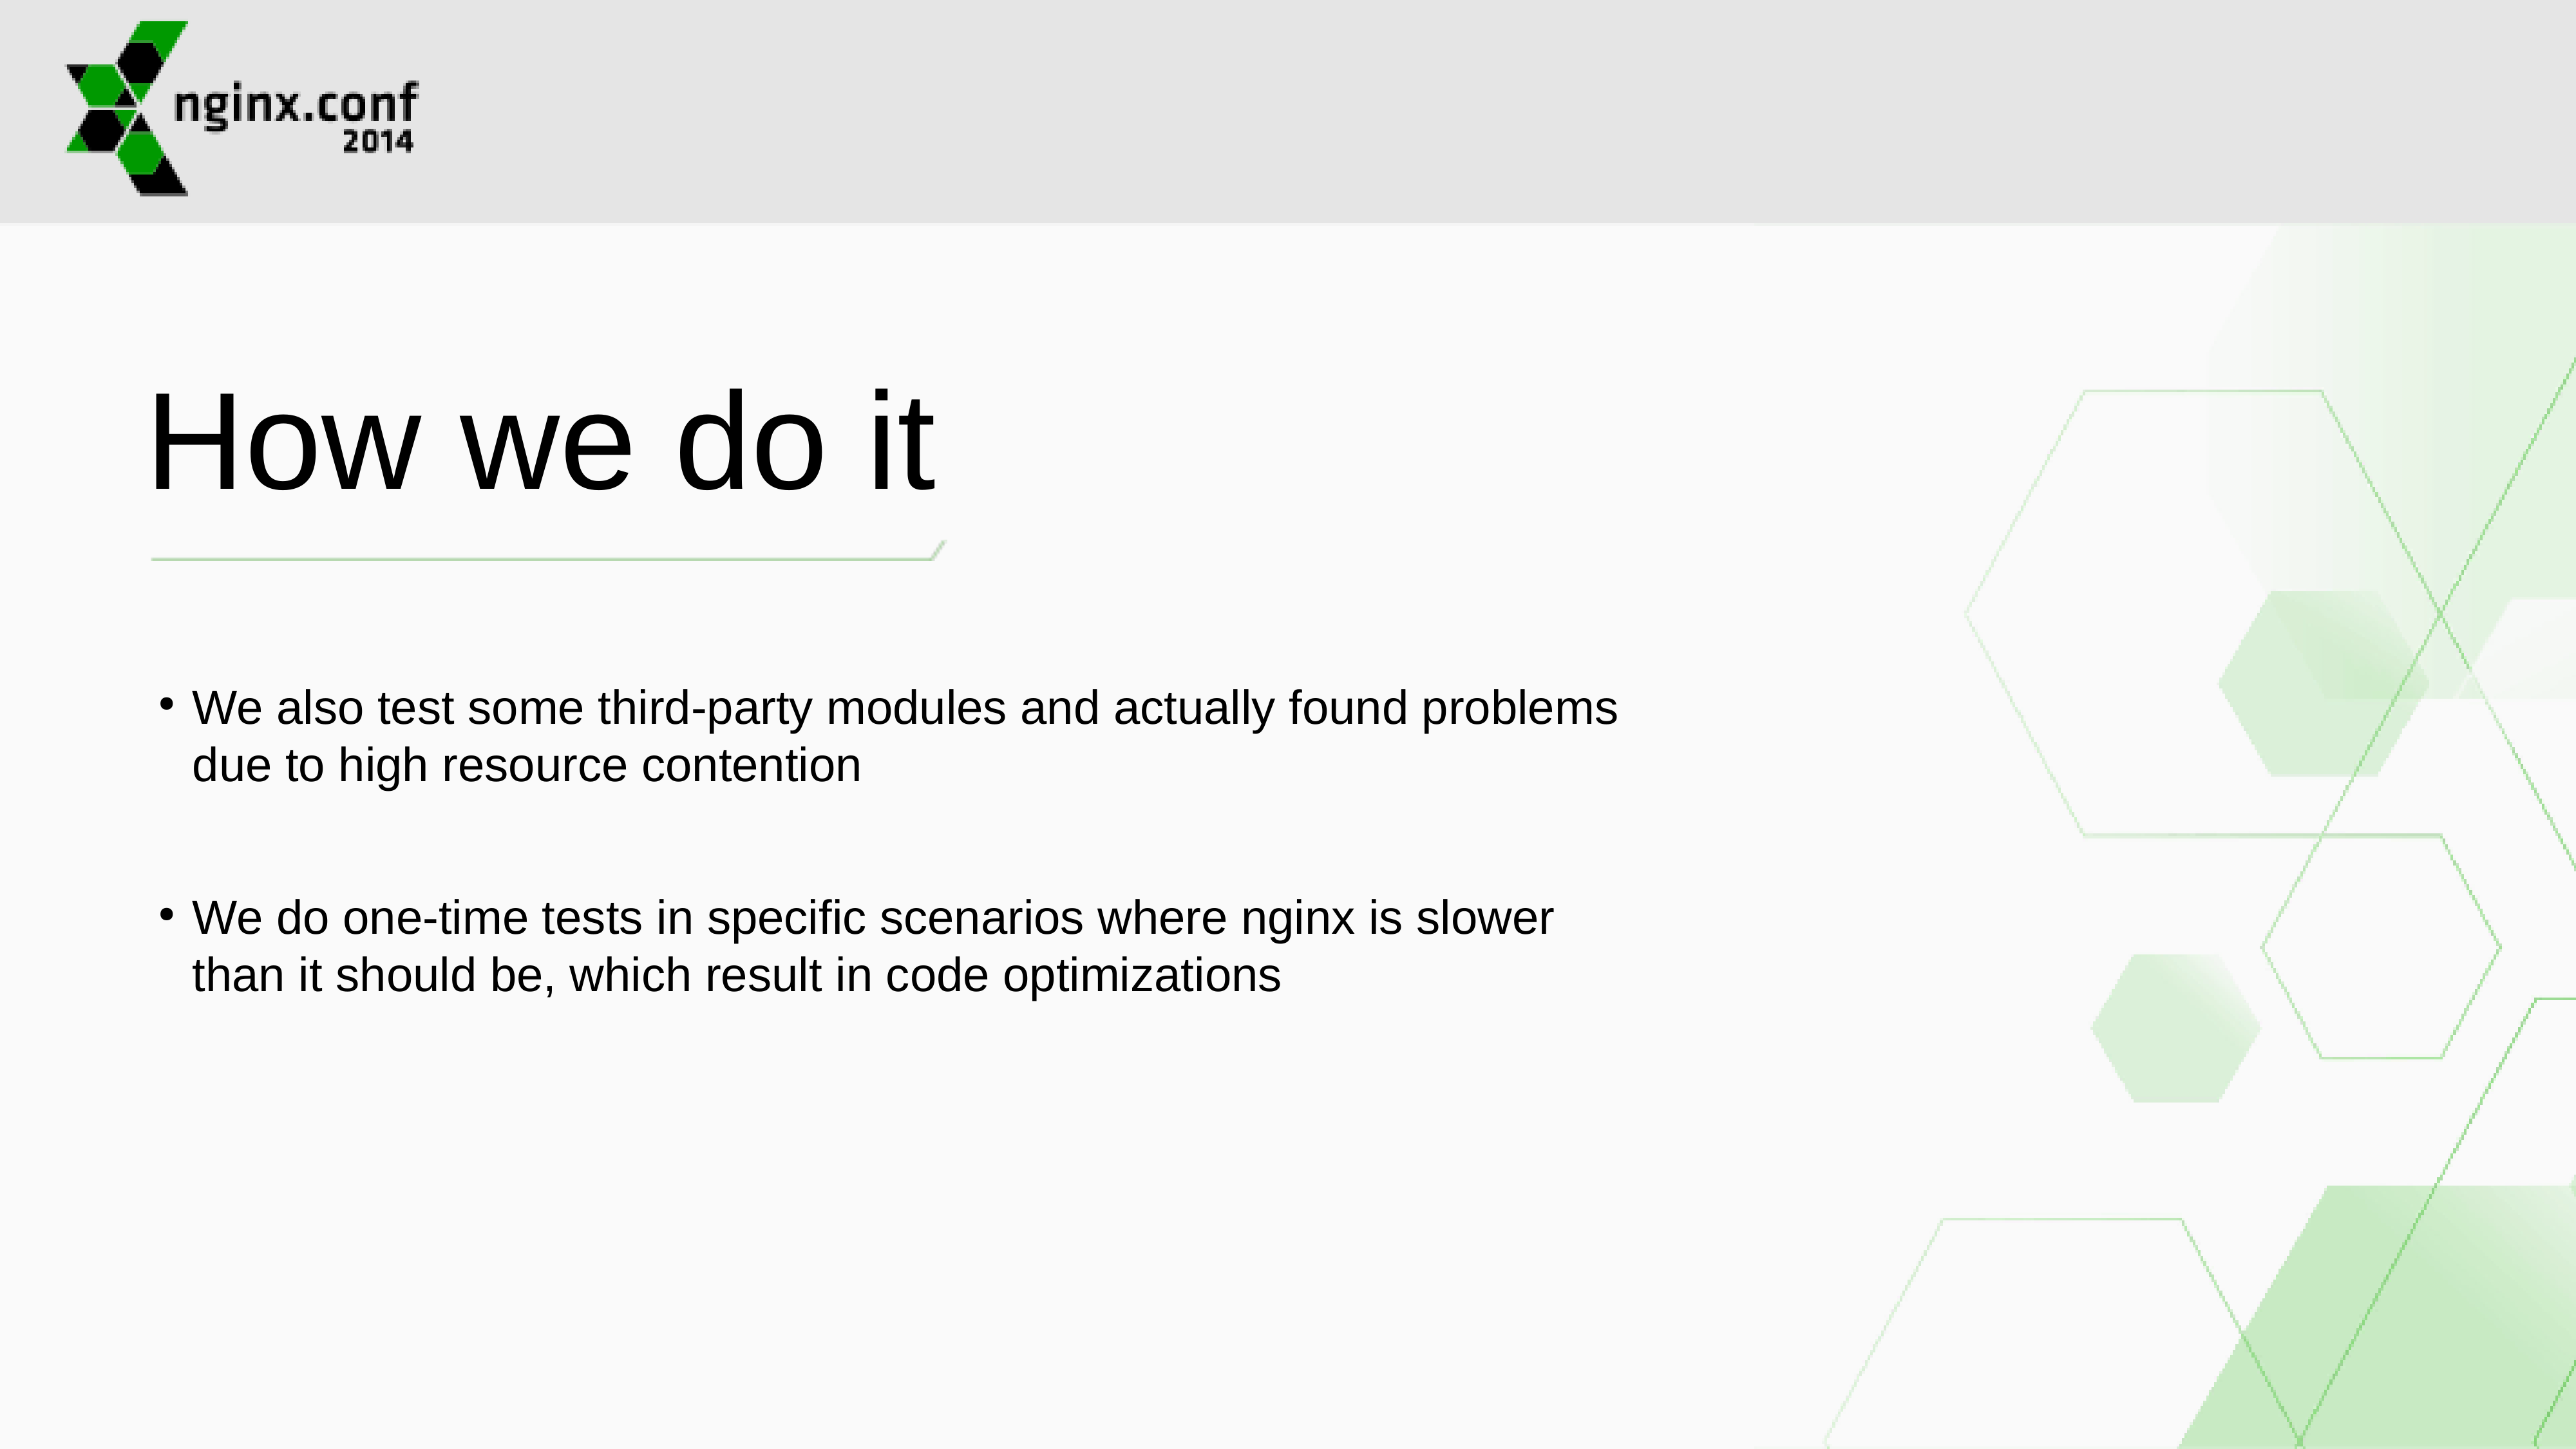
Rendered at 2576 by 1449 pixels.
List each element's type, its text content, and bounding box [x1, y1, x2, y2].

picture [0, 0, 2576, 1449]
title How we do it [145, 350, 1700, 584]
list We also test some third-party modules and actually found problems due to high resource contention We do one-time tests in specific scenarios where nginx is slower than it should be, which result in code optimizations [146, 676, 1659, 1218]
